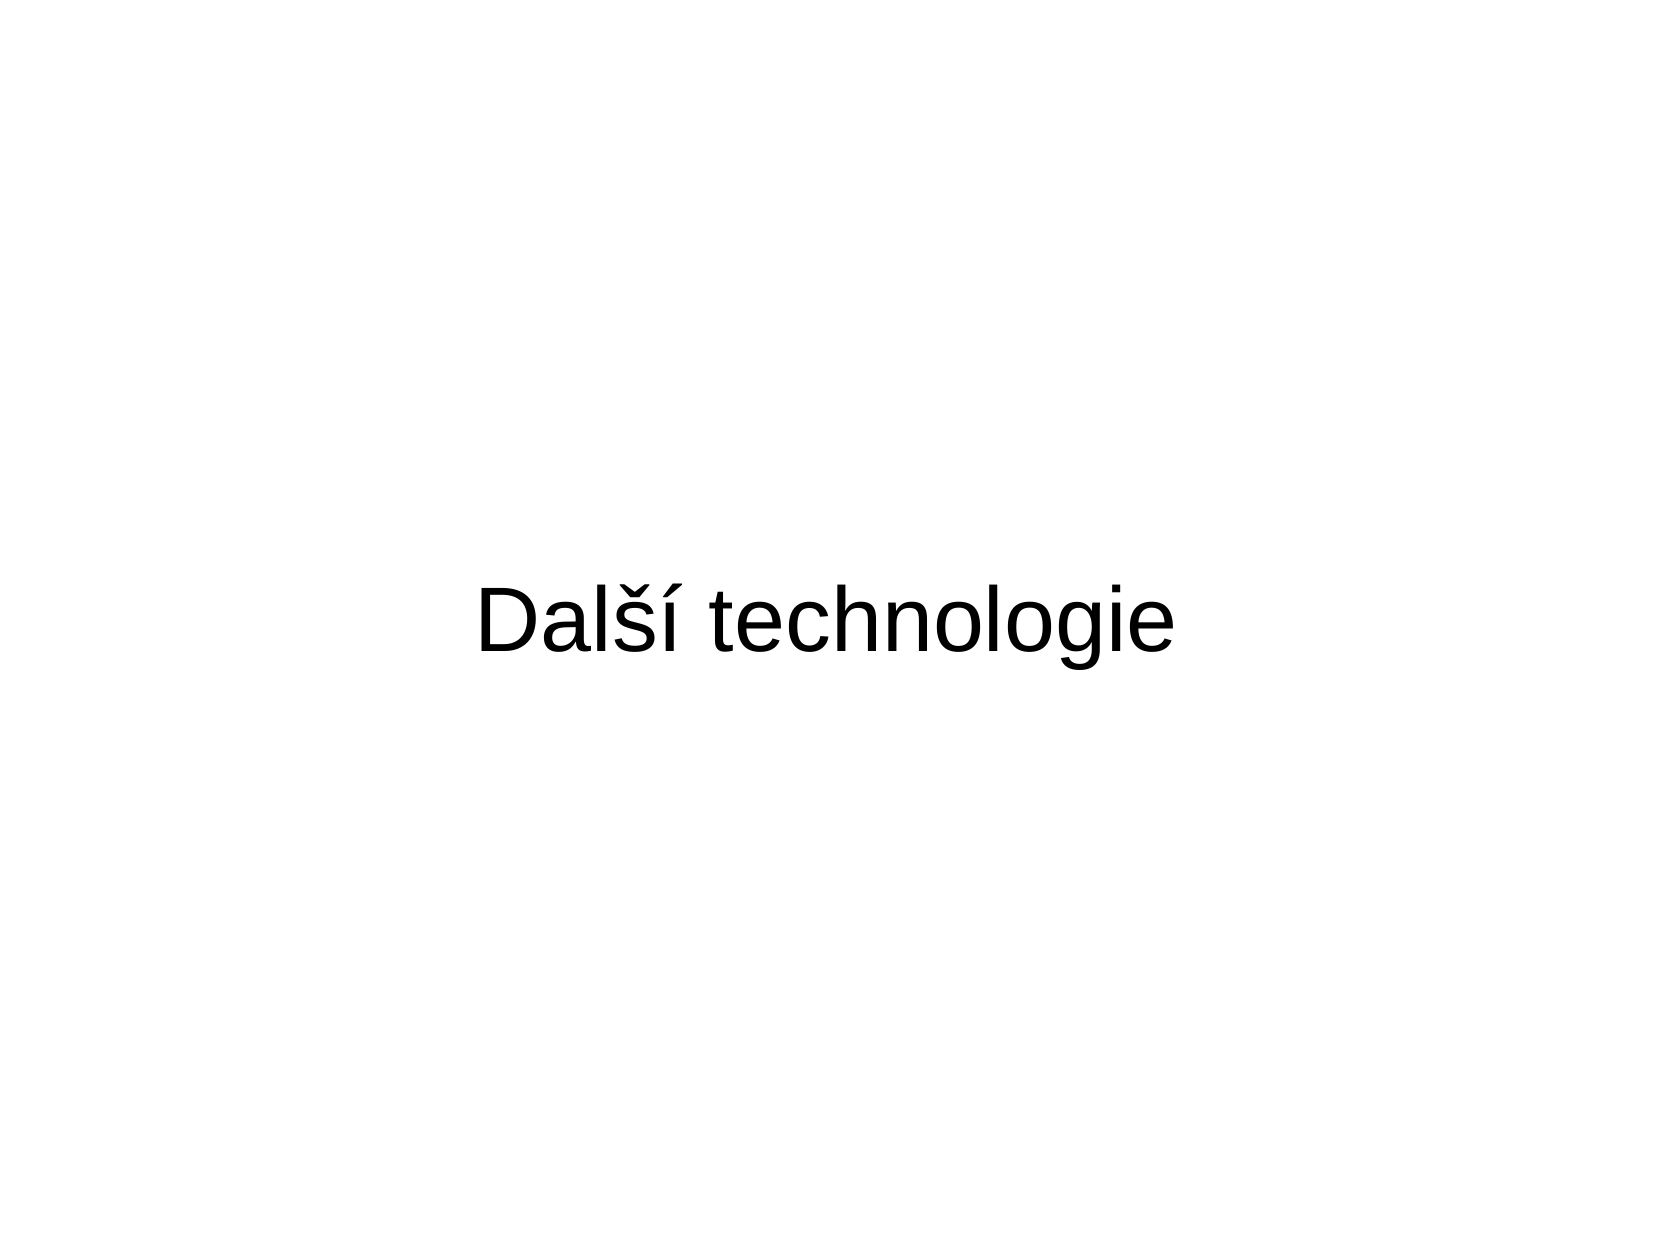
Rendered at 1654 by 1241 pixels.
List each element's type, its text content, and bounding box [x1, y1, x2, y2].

title Další technologie [82, 516, 1571, 724]
